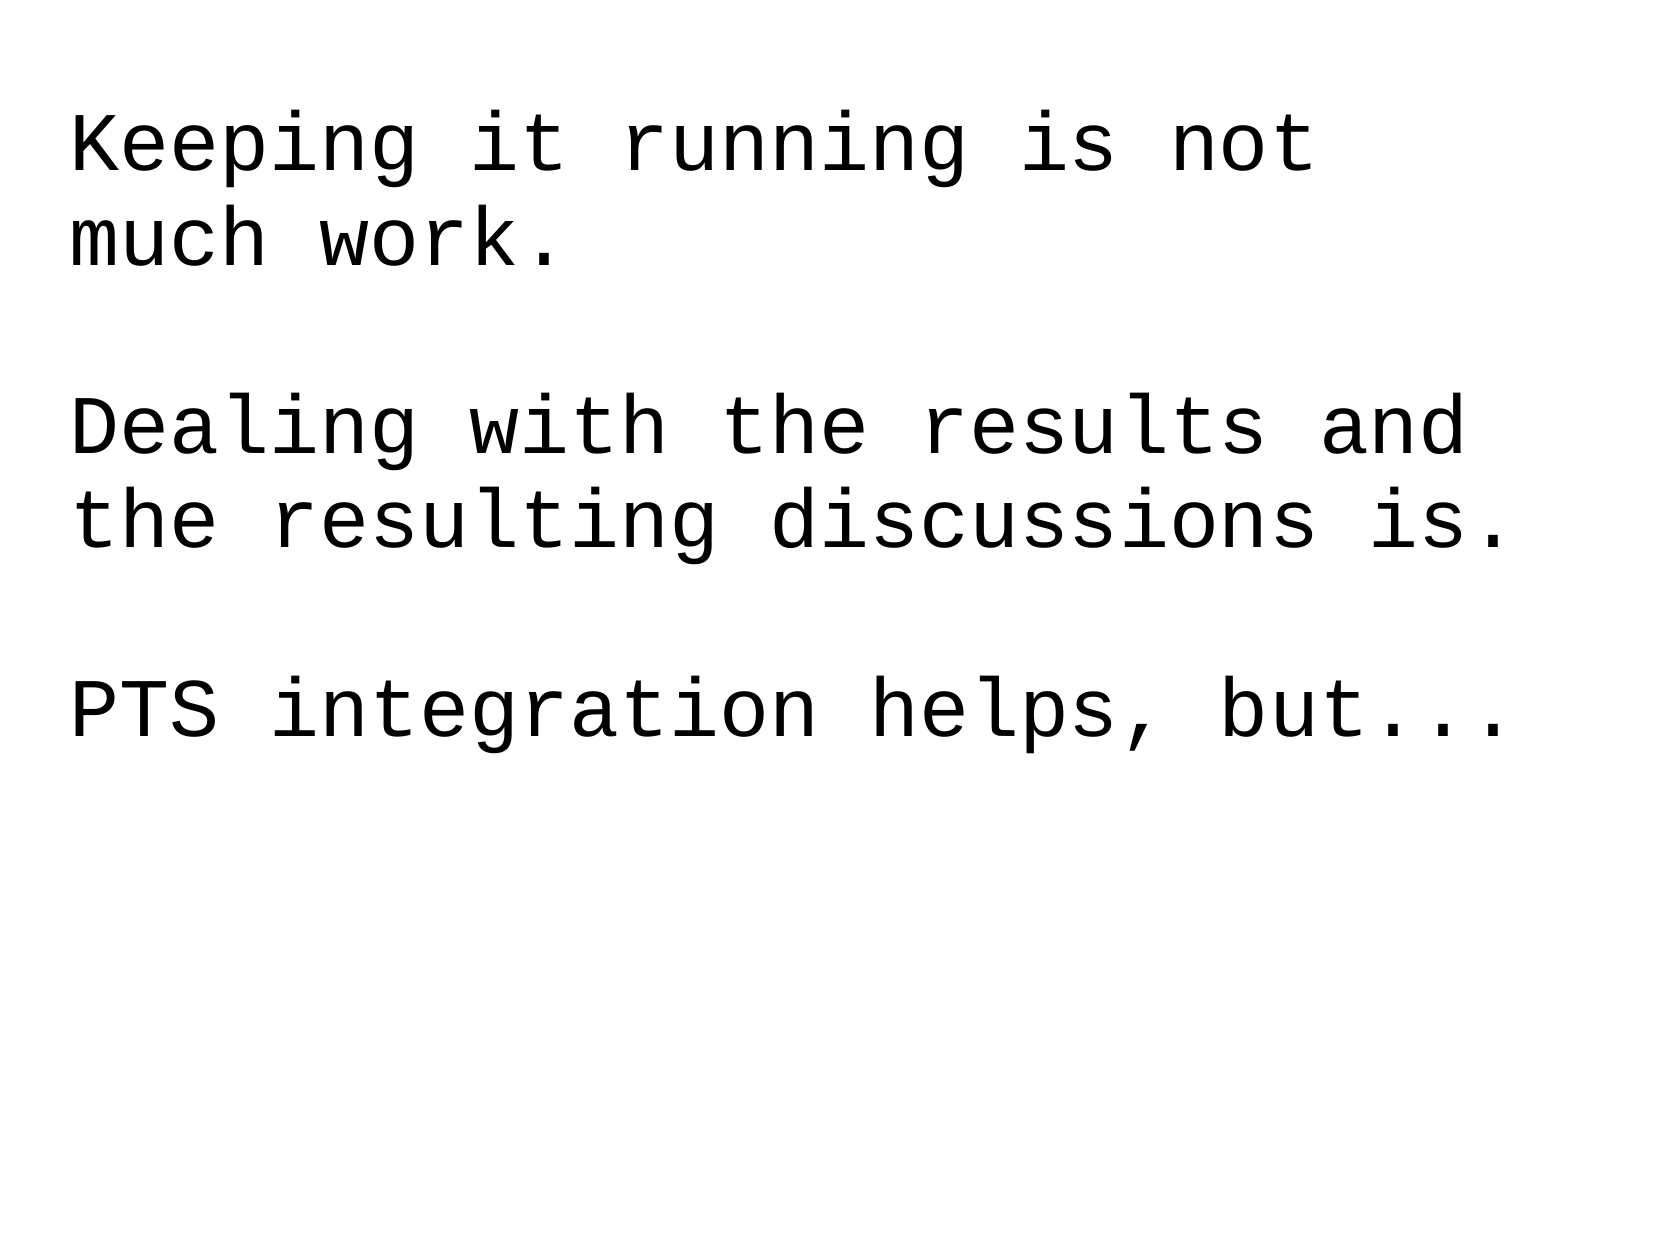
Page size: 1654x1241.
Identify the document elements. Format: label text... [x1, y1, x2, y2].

text_box Keeping it running is not much work. Dealing with the results and the resulting discussions is. PTS integration helps, but... [55, 94, 1535, 769]
